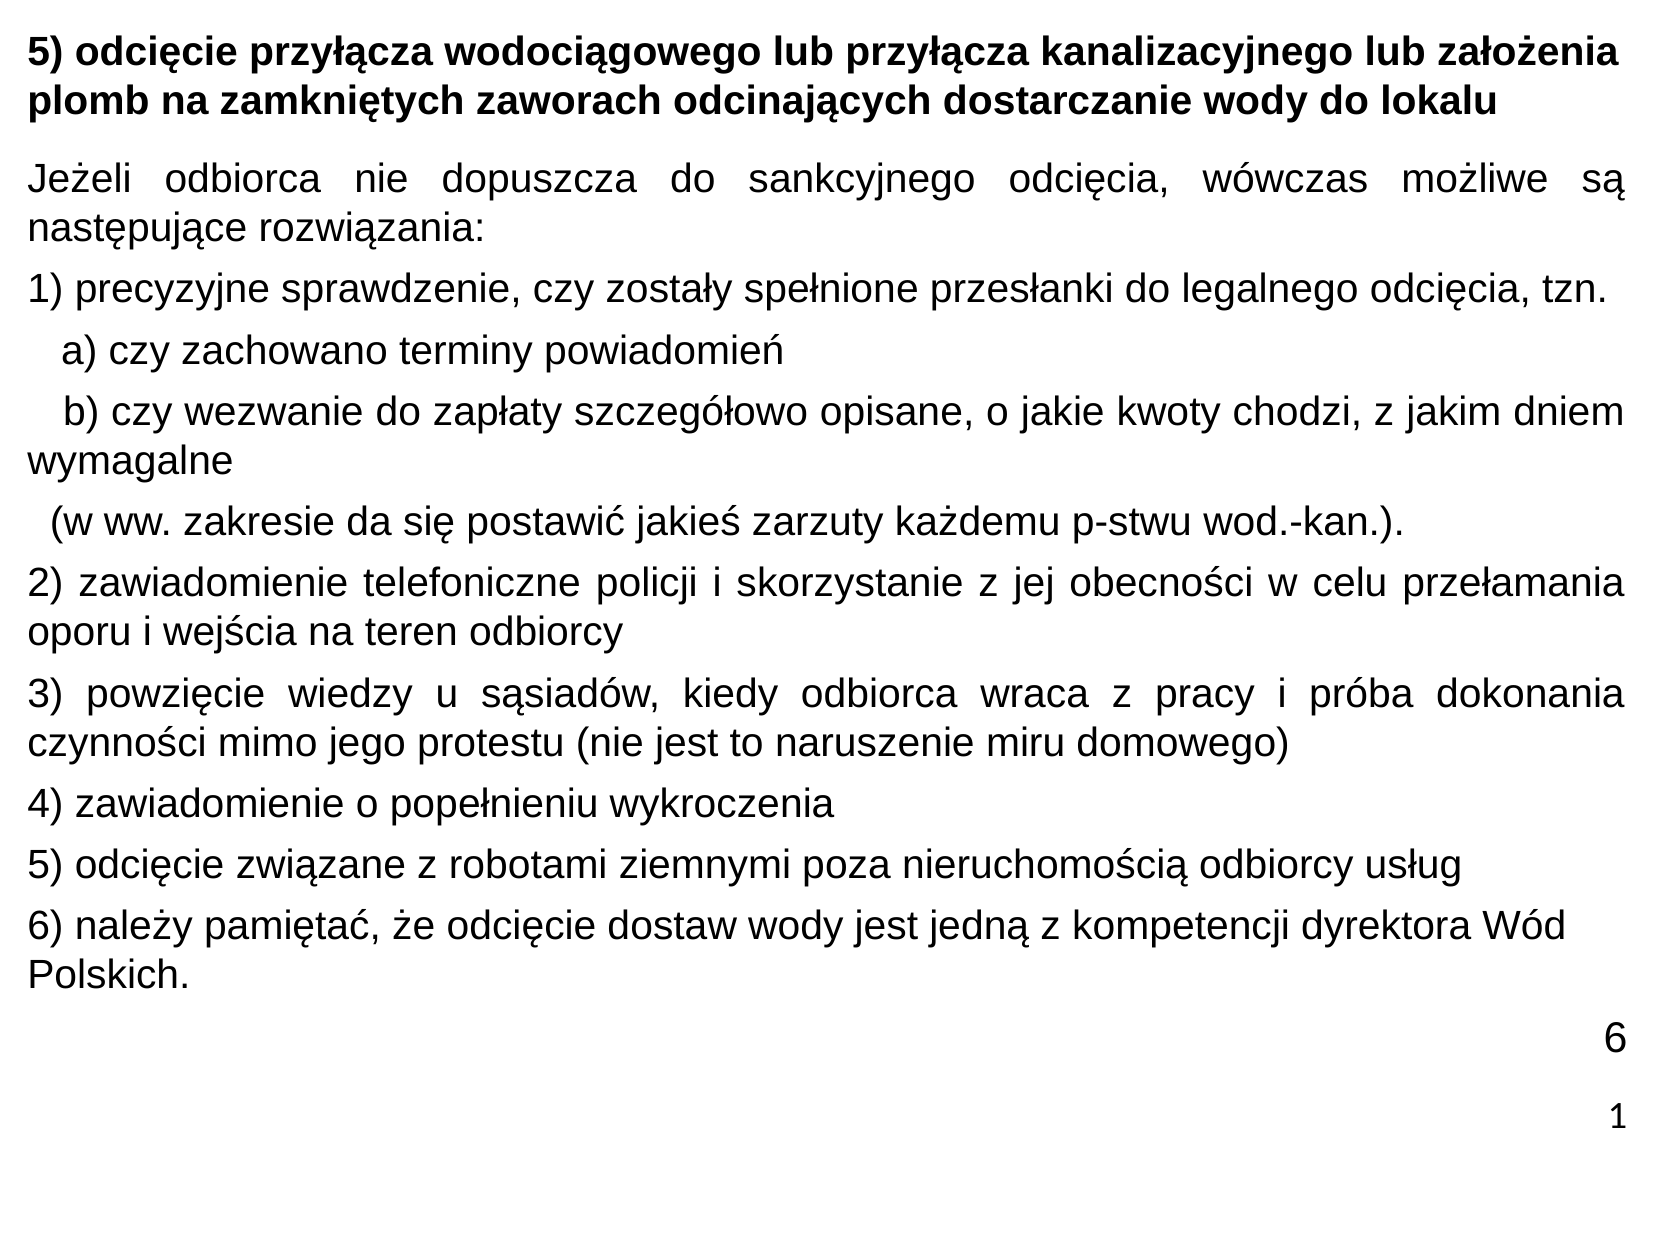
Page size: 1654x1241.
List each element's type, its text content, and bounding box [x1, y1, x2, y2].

list 5) odcięcie przyłącza wodociągowego lub przyłącza kanalizacyjnego lub założenia plomb na zamkniętych zaworach odcinających dostarczanie wody do lokalu Jeżeli odbiorca nie dopuszcza do sankcyjnego odcięcia, wówczas możliwe są następujące rozwiązania: 1) precyzyjne sprawdzenie, czy zostały spełnione przesłanki do legalnego odcięcia, tzn. a) czy zachowano terminy powiadomień b) czy wezwanie do zapłaty szczegółowo opisane, o jakie kwoty chodzi, z jakim dniem wymagalne (w ww. zakresie da się postawić jakieś zarzuty każdemu p-stwu wod.-kan.). 2) zawiadomienie telefoniczne policji i skorzystanie z jej obecności w celu przełamania oporu i wejścia na teren odbiorcy 3) powzięcie wiedzy u sąsiadów, kiedy odbiorca wraca z pracy i próba dokonania czynności mimo jego protestu (nie jest to naruszenie miru domowego) 4) zawiadomienie o popełnieniu wykroczenia 5) odcięcie związane z robotami ziemnymi poza nieruchomością odbiorcy usług 6) należy pamiętać, że odcięcie dostaw wody jest jedną z kompetencji dyrektora Wód Polskich. 6 1 [27, 24, 1637, 1223]
